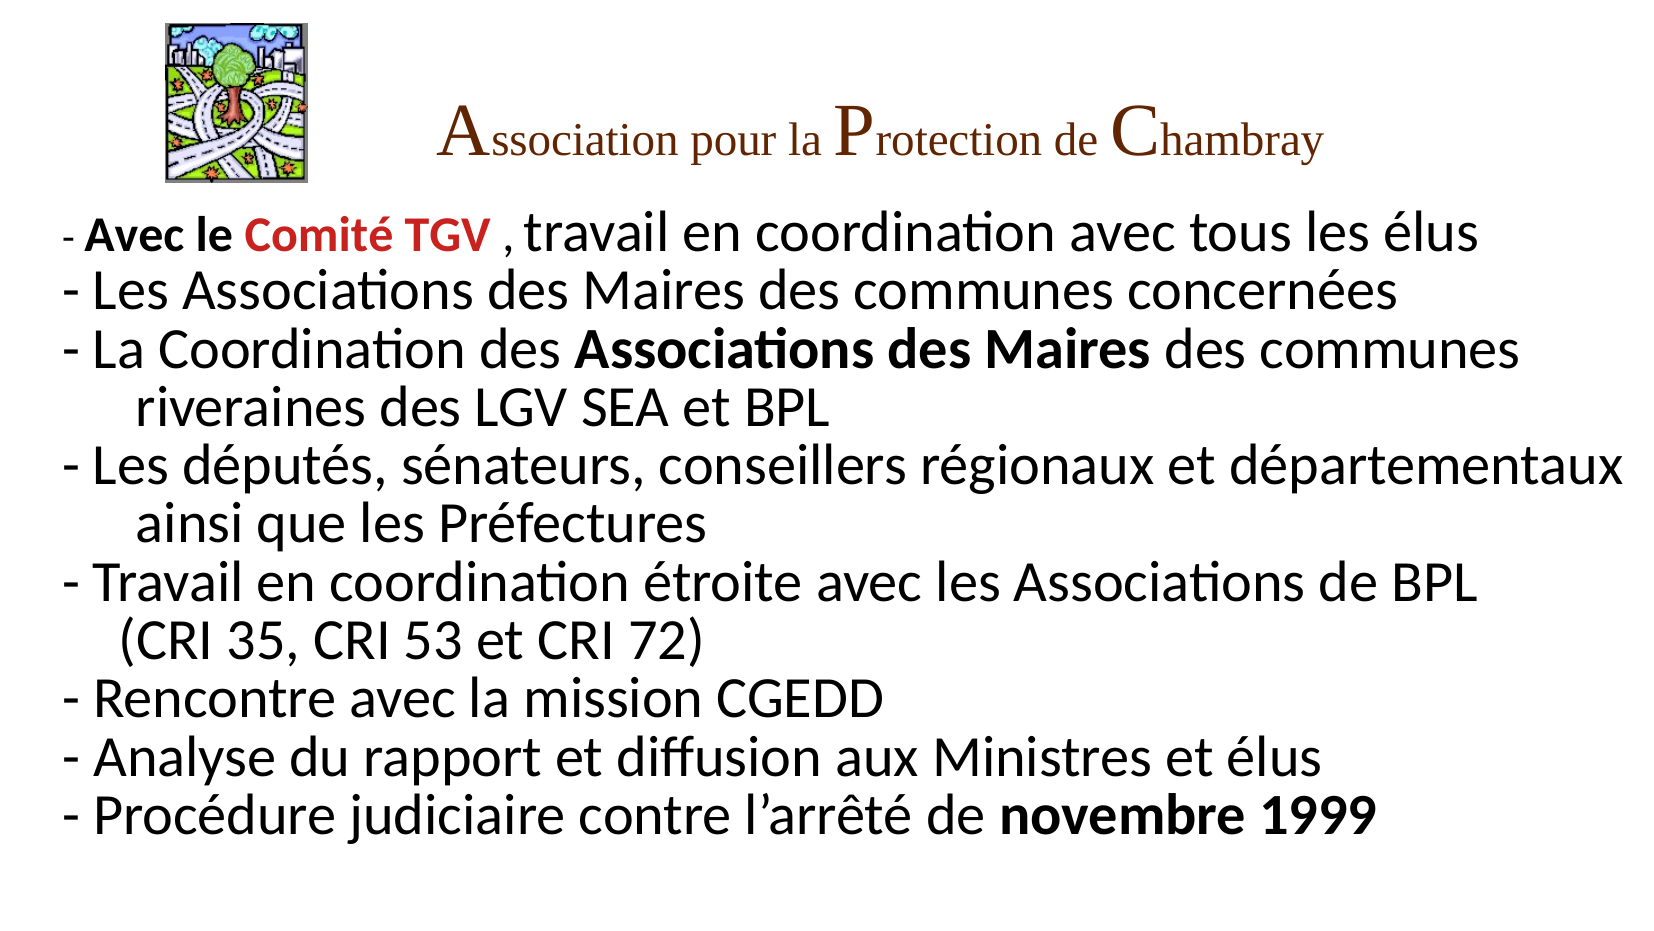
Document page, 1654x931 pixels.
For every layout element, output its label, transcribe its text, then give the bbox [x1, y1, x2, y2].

picture [165, 23, 308, 183]
text_box Association pour la Protection de Chambray [422, 81, 1446, 180]
text_box - Avec le Comité TGV , travail en coordination avec tous les élus - Les Associations des Maires des communes concernées - La Coordination des Associations des Maires des communes riveraines des LGV SEA et BPL - Les députés, sénateurs, conseillers régionaux et départementaux ainsi que les Préfectures - Travail en coordination étroite avec les Associations de BPL (CRI 35, CRI 53 et CRI 72) - Rencontre avec la mission CGEDD - Analyse du rapport et diffusion aux Ministres et élus - Procédure judiciaire contre l’arrêté de novembre 1999 [47, 200, 1642, 898]
